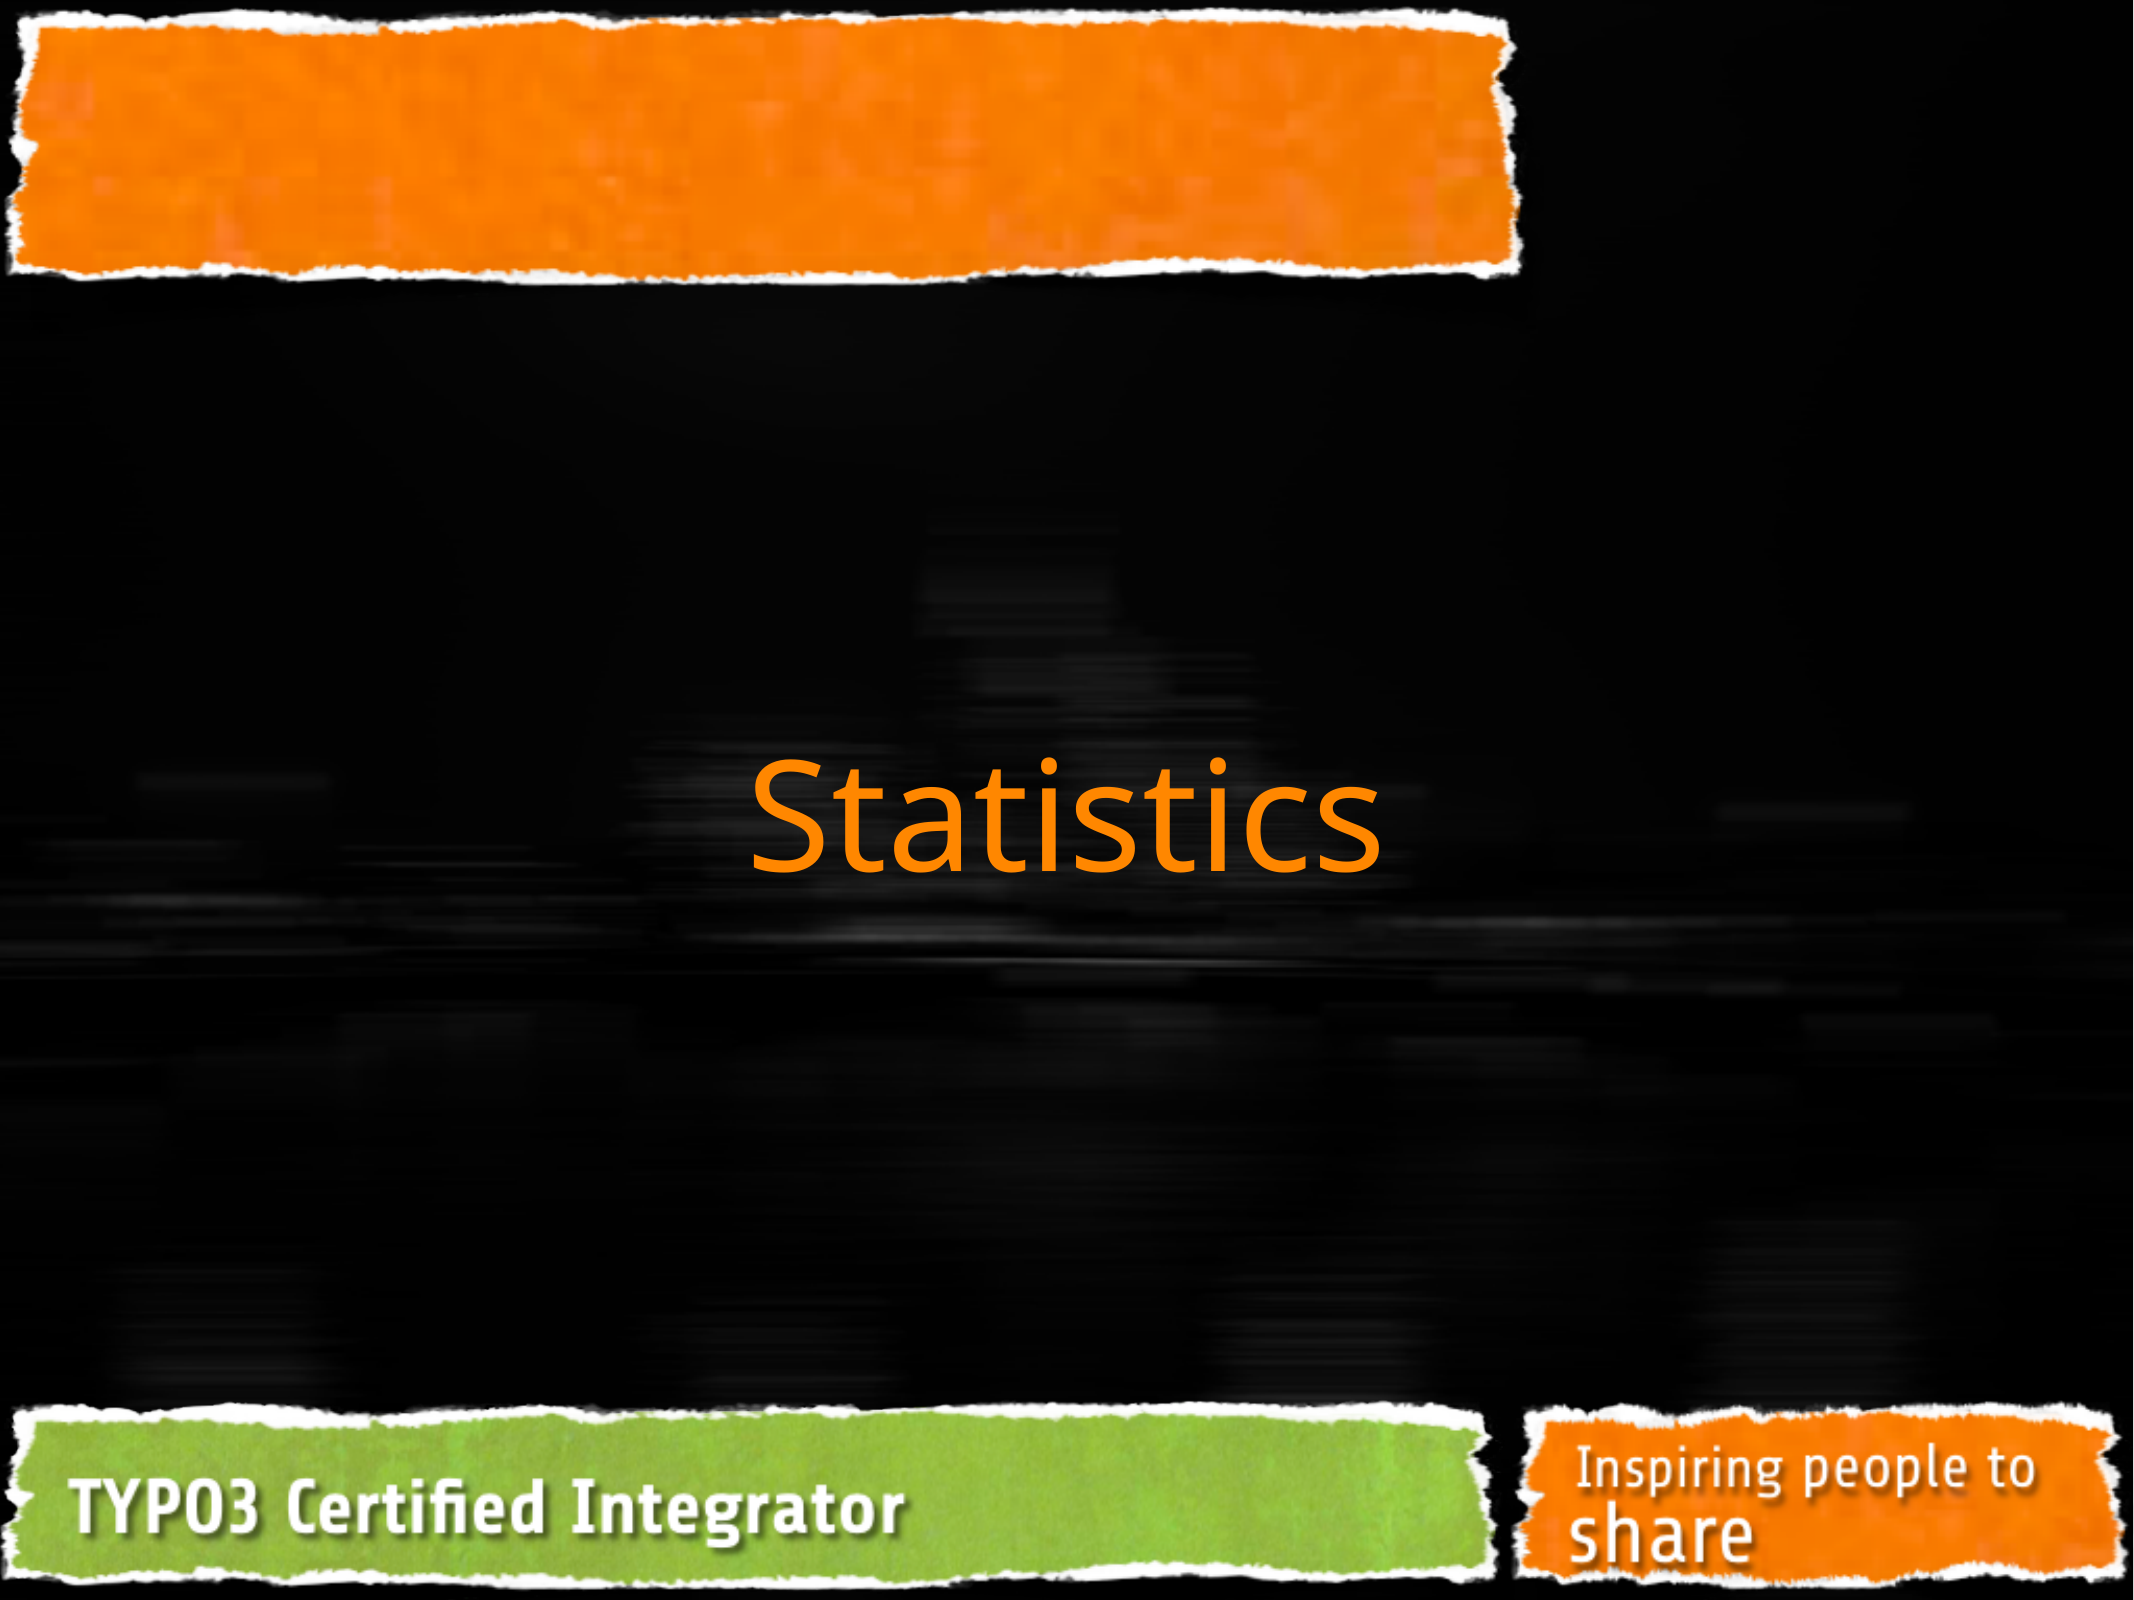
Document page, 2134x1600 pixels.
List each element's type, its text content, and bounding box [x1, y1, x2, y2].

title Statistics [208, 368, 1925, 911]
picture [0, 0, 2134, 1600]
